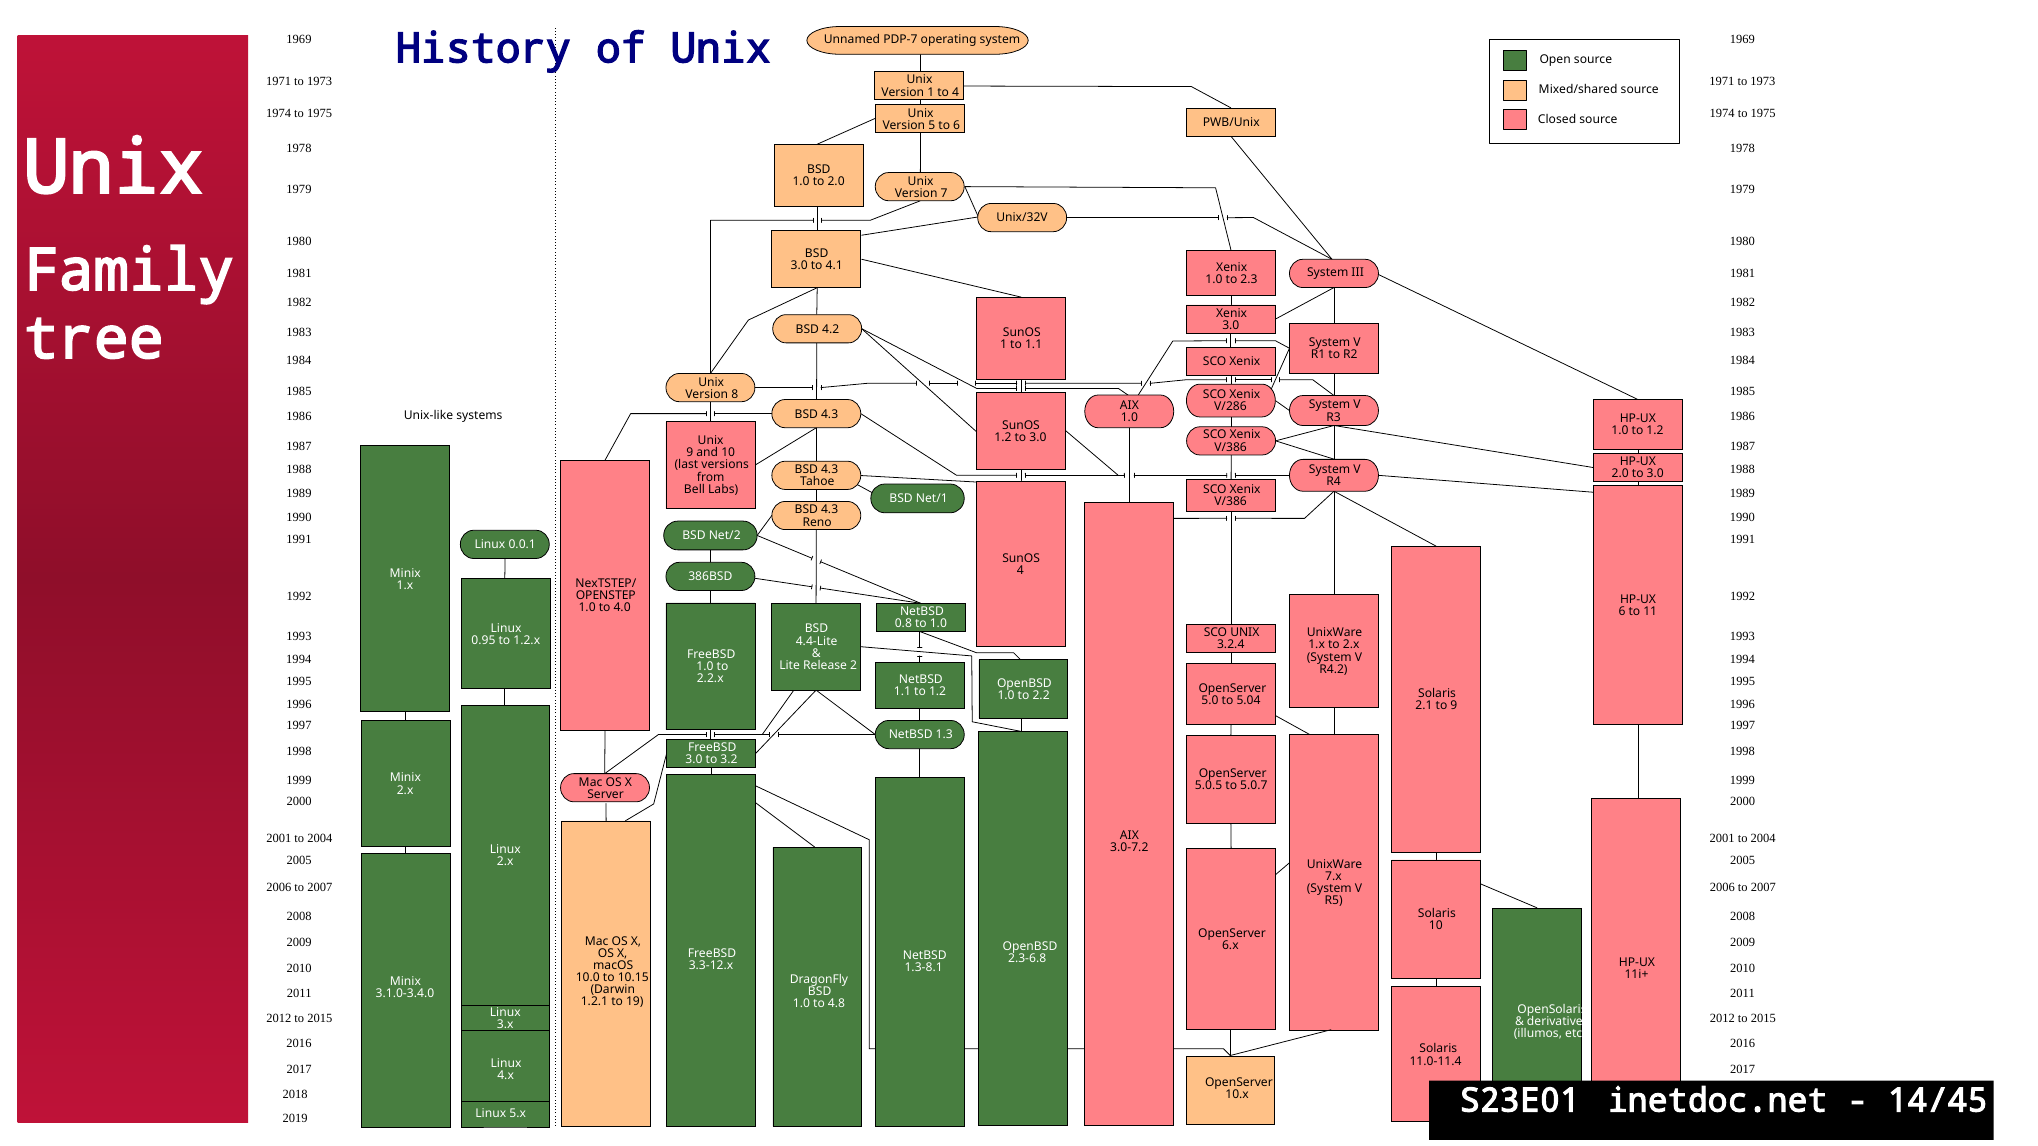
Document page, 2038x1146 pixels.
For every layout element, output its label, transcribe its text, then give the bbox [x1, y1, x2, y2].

text_box Unix Family tree [17, 35, 233, 1123]
text_box S23E01 inetdoc.net - <numéro>/45 [1429, 1080, 1994, 1140]
picture [233, 1, 1810, 1146]
text_box History of Unix [389, 23, 768, 112]
